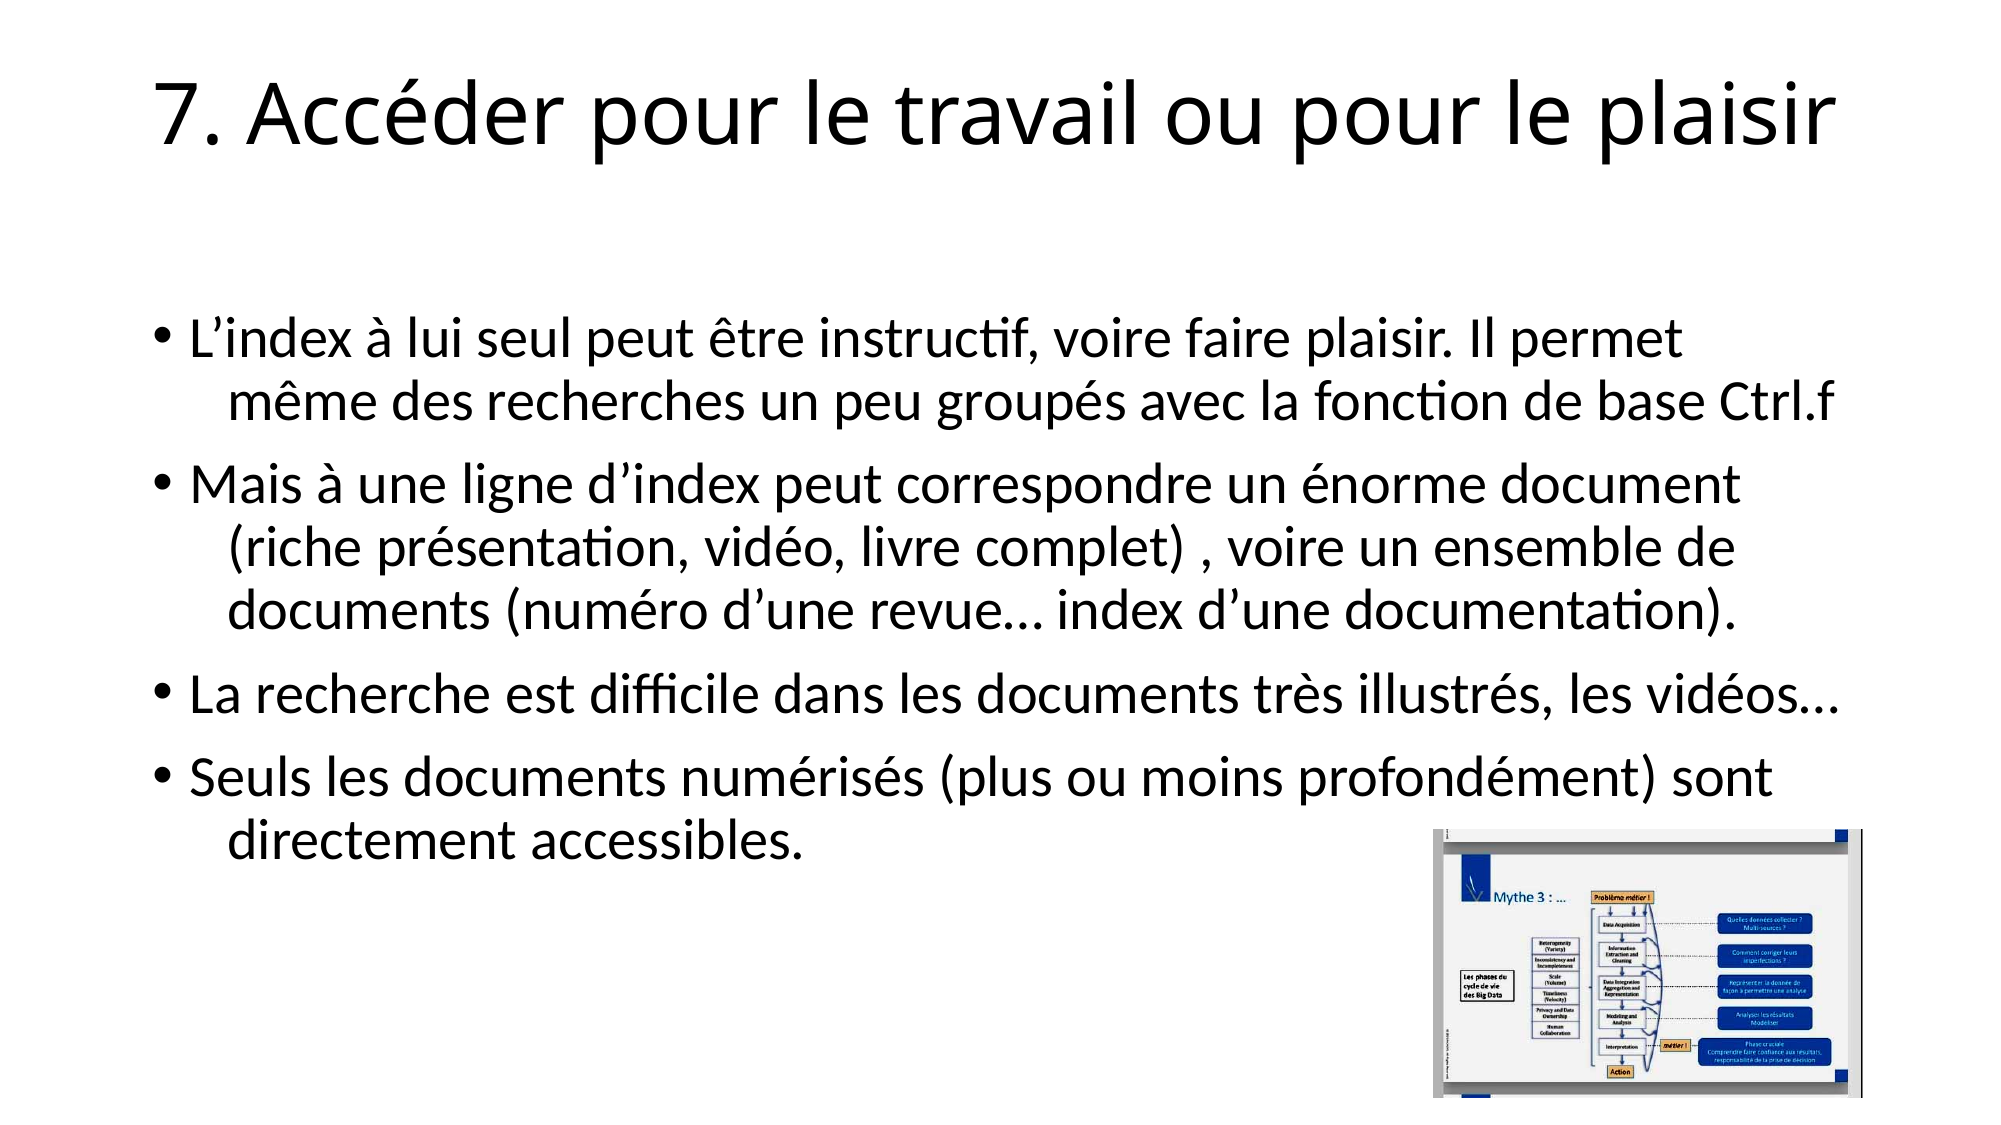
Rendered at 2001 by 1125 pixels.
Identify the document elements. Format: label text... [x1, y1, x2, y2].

title 7. Accéder pour le travail ou pour le plaisir [137, 59, 1863, 278]
picture [1433, 829, 1863, 1098]
list L’index à lui seul peut être instructif, voire faire plaisir. Il permet même des recherches un peu groupés avec la fonction de base Ctrl.f Mais à une ligne d’index peut correspondre un énorme document (riche présentation, vidéo, livre complet) , voire un ensemble de documents (numéro d’une revue… index d’une documentation). La recherche est difficile dans les documents très illustrés, les vidéos… Seuls les documents numérisés (plus ou moins profondément) sont directement accessibles. [137, 299, 1863, 1014]
